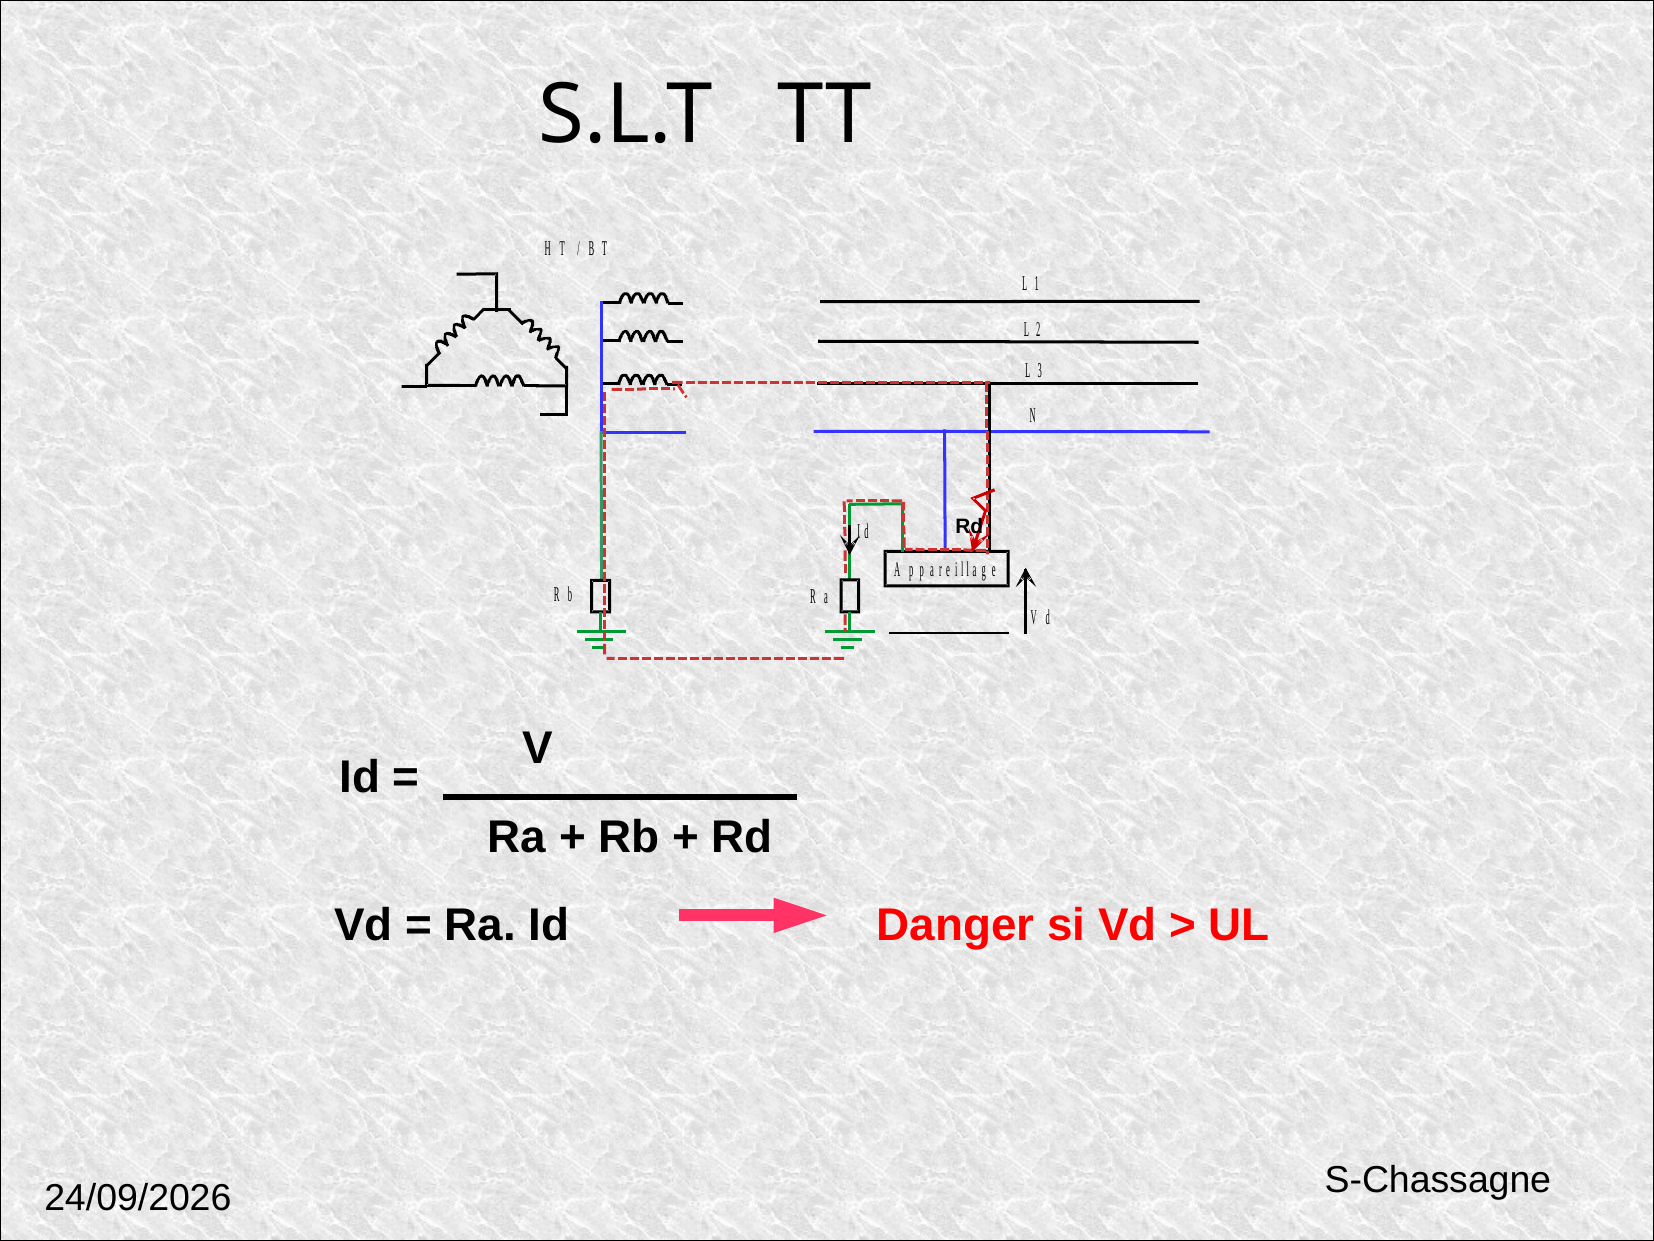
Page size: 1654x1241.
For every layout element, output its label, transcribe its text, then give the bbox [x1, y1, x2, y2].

text_box S.L.T TT [501, 46, 947, 178]
text_box Vd = Ra. Id [313, 885, 591, 965]
text_box Ra + Rb + Rd [467, 797, 794, 877]
text_box Id = [318, 738, 441, 818]
text_box V [501, 708, 574, 788]
text_box Danger si Vd > UL [856, 885, 1292, 965]
picture [1, 1, 1653, 1240]
text_box Rd [934, 501, 1004, 553]
